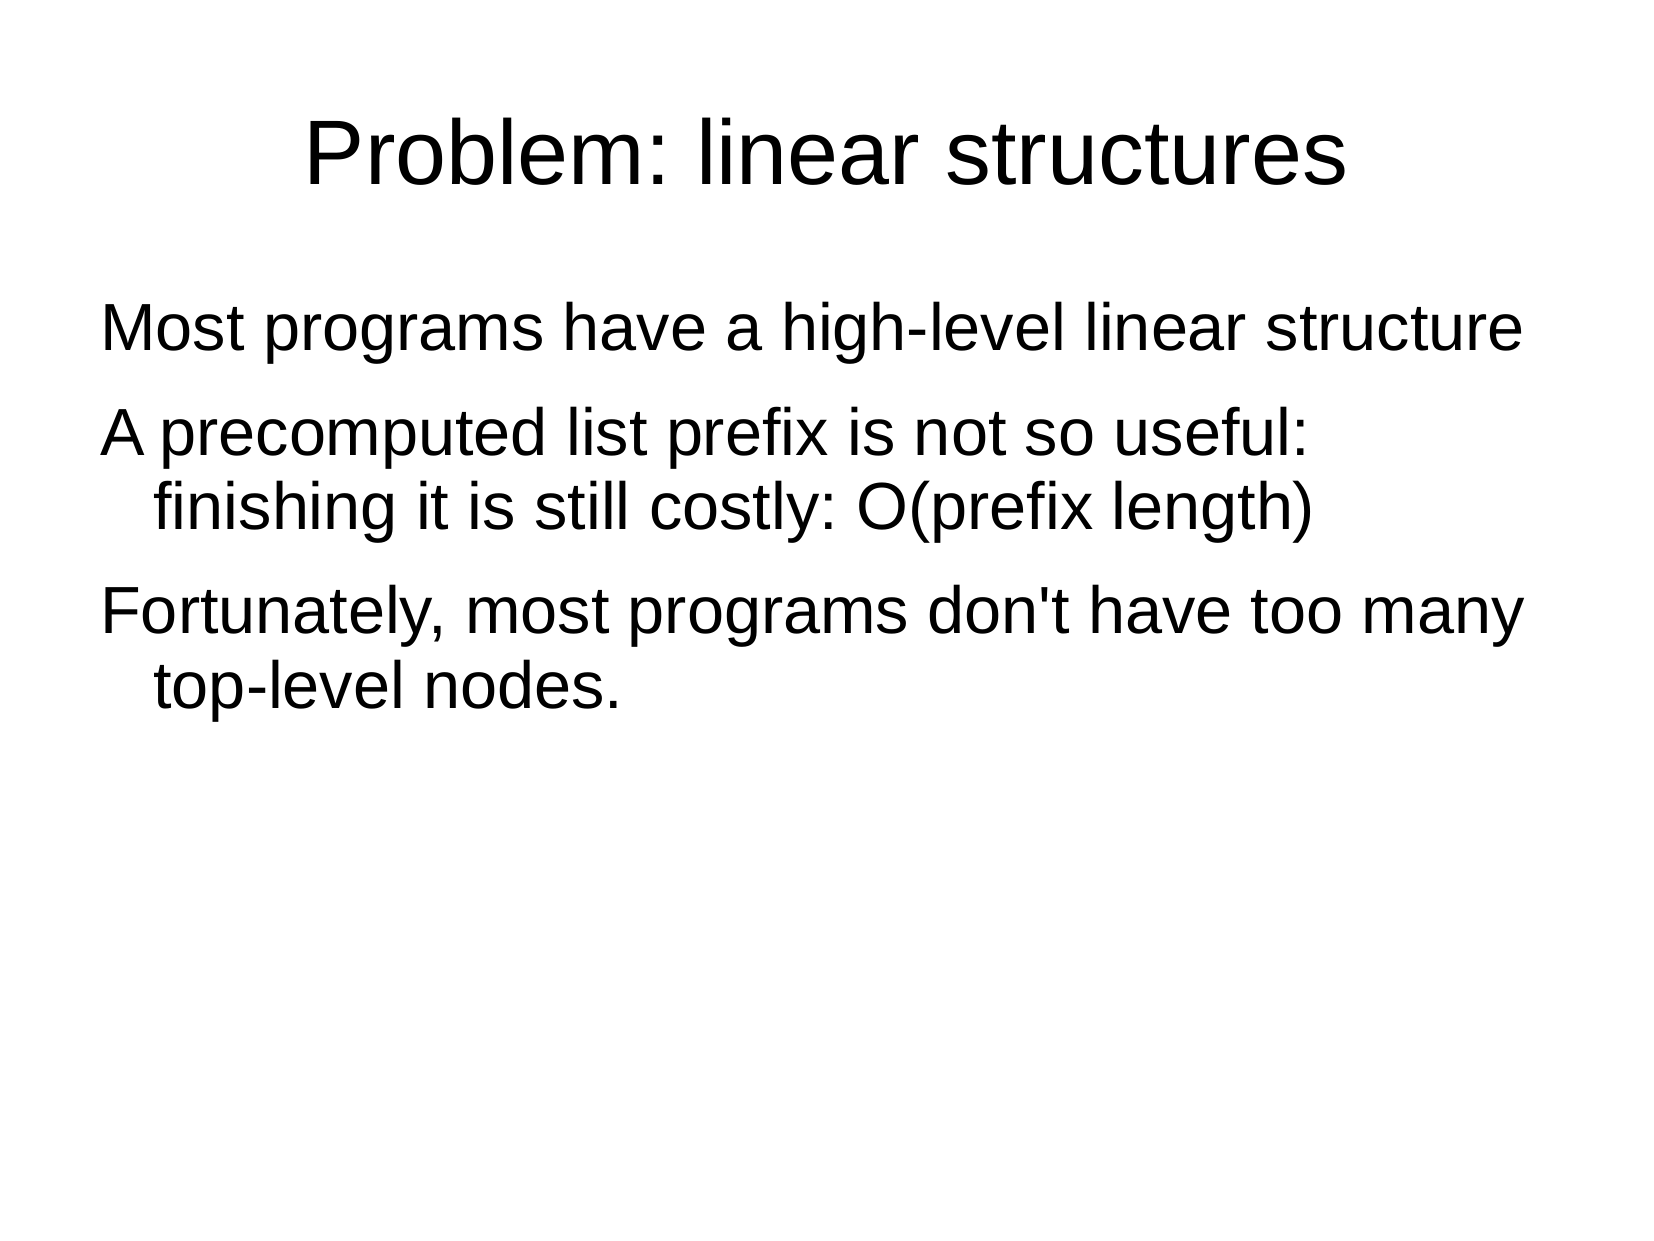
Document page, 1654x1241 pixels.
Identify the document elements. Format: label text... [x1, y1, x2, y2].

list Most programs have a high-level linear structure A precomputed list prefix is not so useful: finishing it is still costly: O(prefix length) Fortunately, most programs don't have too many top-level nodes. [82, 290, 1571, 1094]
title Problem: linear structures [82, 56, 1571, 250]
